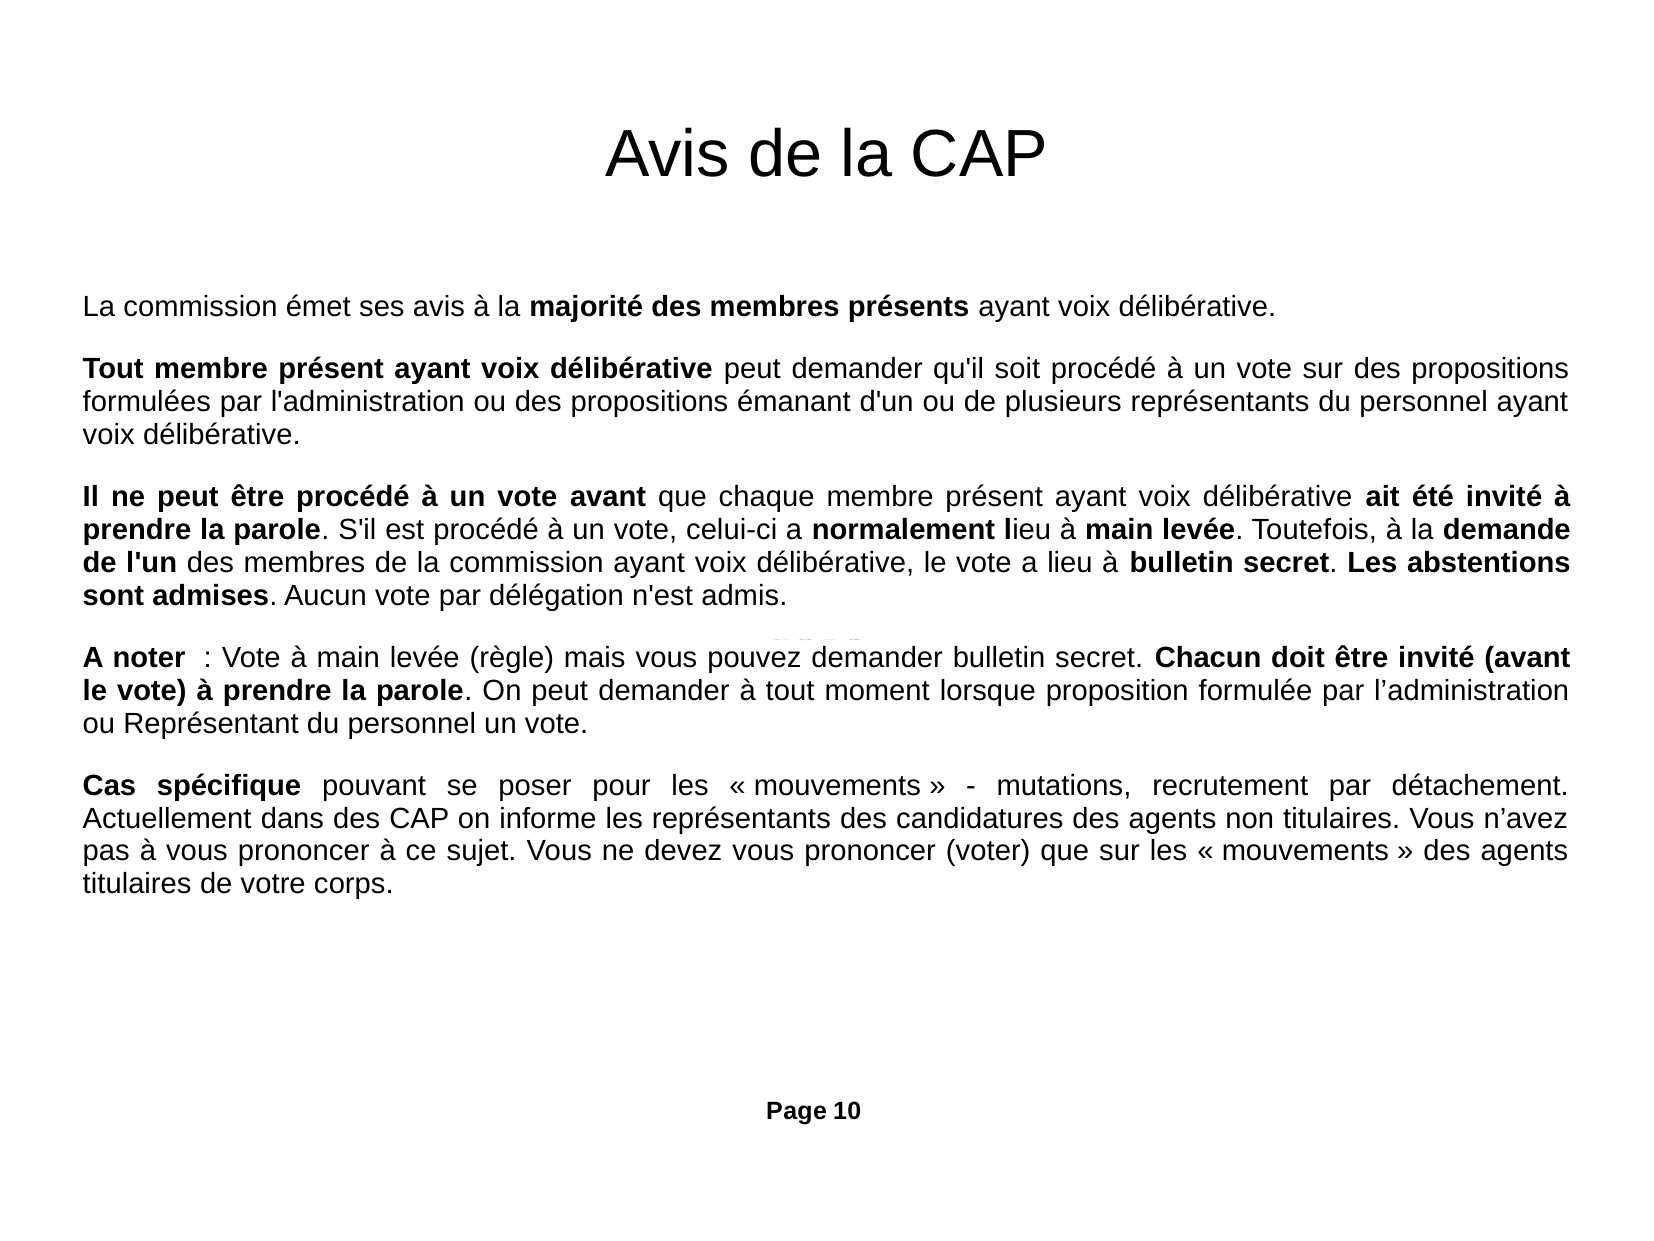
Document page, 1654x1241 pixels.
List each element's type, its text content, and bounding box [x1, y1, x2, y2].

chart [764, 1098, 898, 1131]
title Avis de la CAP [82, 49, 1571, 257]
list La commission émet ses avis à la majorité des membres présents ayant voix délibérative. Tout membre présent ayant voix délibérative peut demander qu'il soit procédé à un vote sur des propositions formulées par l'administration ou des propositions émanant d'un ou de plusieurs représentants du personnel ayant voix délibérative. Il ne peut être procédé à un vote avant que chaque membre présent ayant voix délibérative ait été invité à prendre la parole. S'il est procédé à un vote, celui-ci a normalement lieu à main levée. Toutefois, à la demande de l'un des membres de la commission ayant voix délibérative, le vote a lieu à bulletin secret. Les abstentions sont admises. Aucun vote par délégation n'est admis. A noter : Vote à main levée (règle) mais vous pouvez demander bulletin secret. Chacun doit être invité (avant le vote) à prendre la parole. On peut demander à tout moment lorsque proposition formulée par l’administration ou Représentant du personnel un vote. Cas spécifique pouvant se poser pour les « mouvements » - mutations, recrutement par détachement. Actuellement dans des CAP on informe les représentants des candidatures des agents non titulaires. Vous n’avez pas à vous prononcer à ce sujet. Vous ne devez vous prononcer (voter) que sur les « mouvements » des agents titulaires de votre corps. [82, 290, 1571, 1010]
